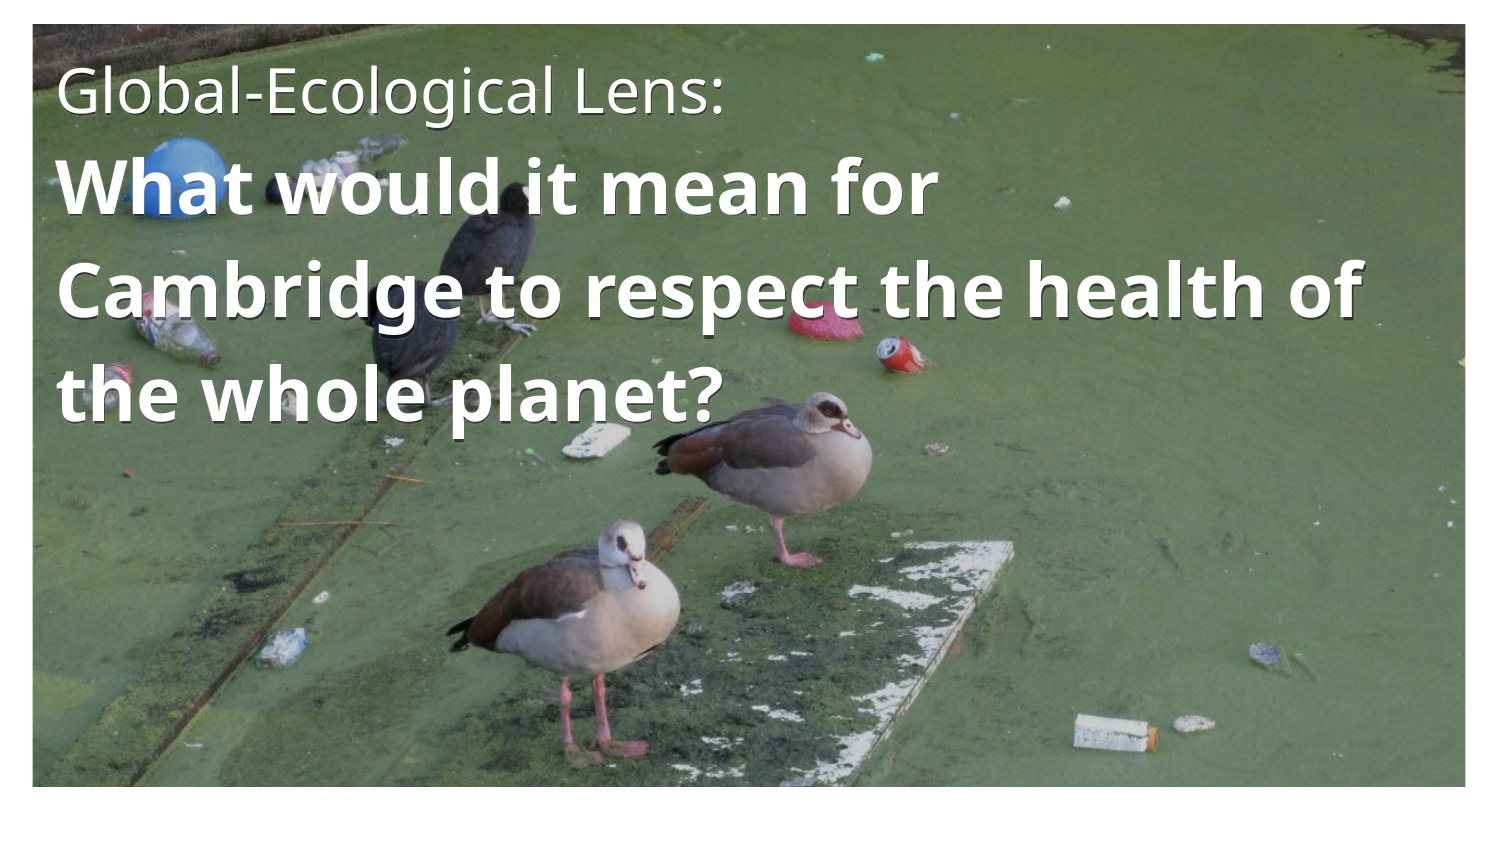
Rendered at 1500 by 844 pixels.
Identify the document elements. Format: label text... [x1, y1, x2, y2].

text_box Global-Ecological Lens: What would it mean for Cambridge to respect the health of the whole planet? [40, 24, 1384, 522]
picture [32, 24, 1466, 787]
